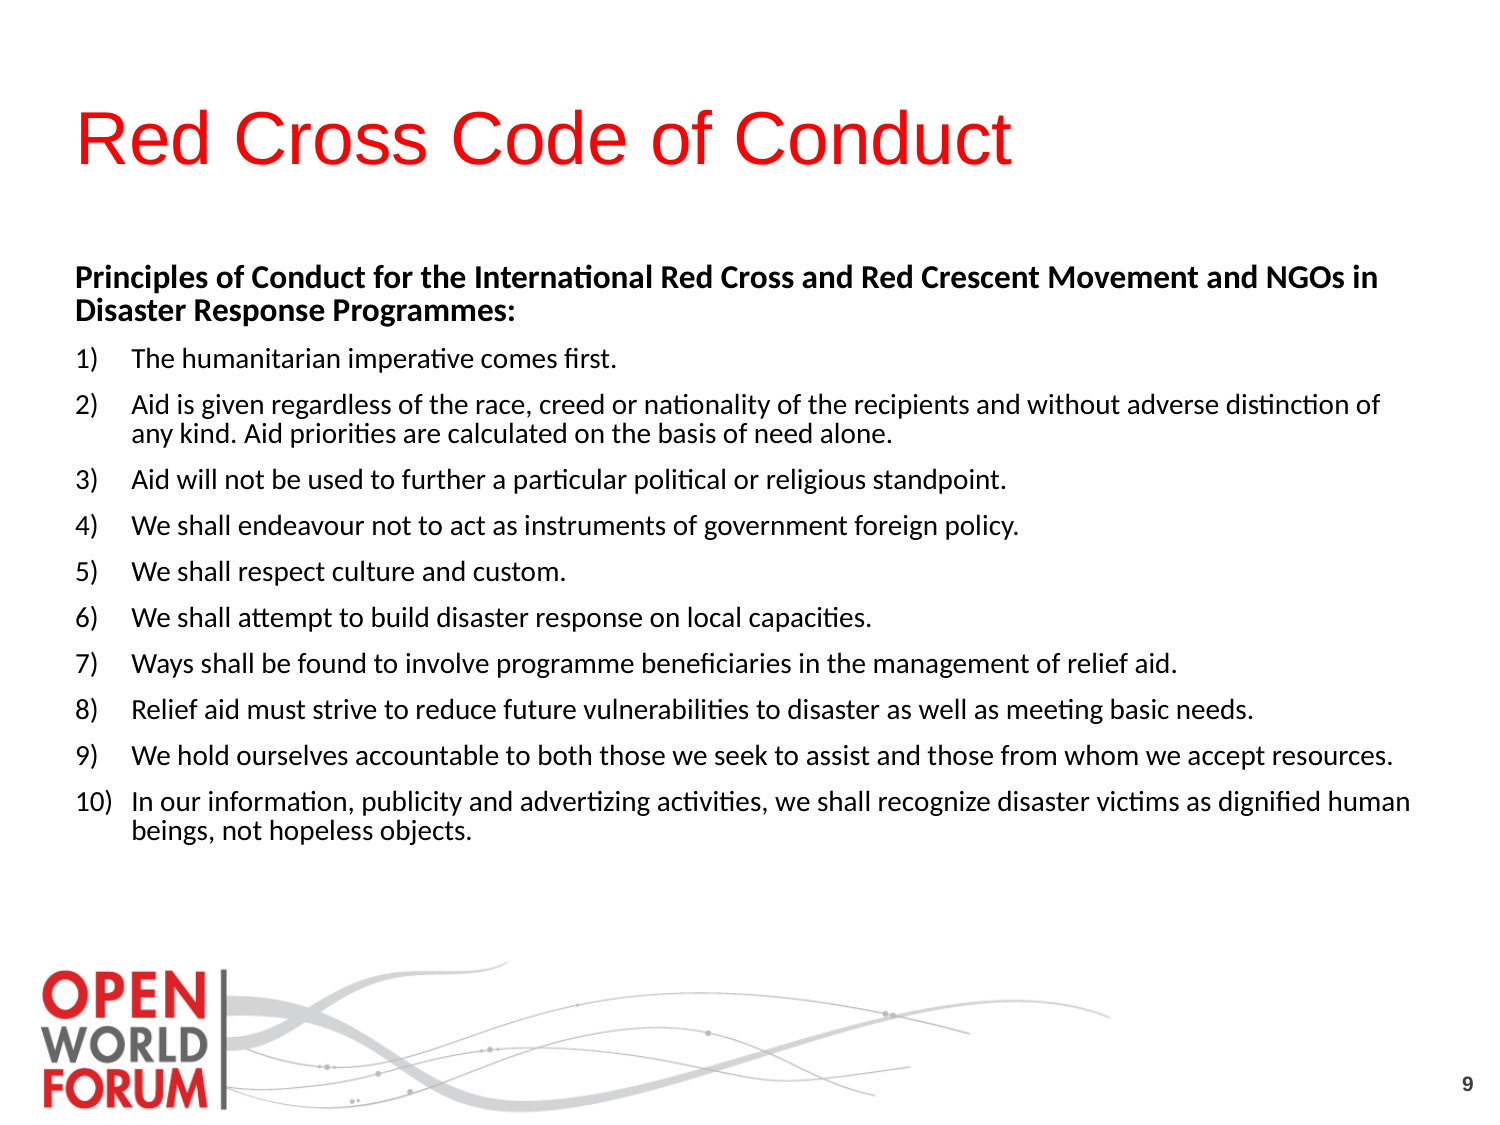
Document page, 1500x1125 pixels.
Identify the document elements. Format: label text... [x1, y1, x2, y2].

title Red Cross Code of Conduct [75, 52, 1425, 226]
list Principles of Conduct for the International Red Cross and Red Crescent Movement and NGOs in Disaster Response Programmes: The humanitarian imperative comes first. Aid is given regardless of the race, creed or nationality of the recipients and without adverse distinction of any kind. Aid priorities are calculated on the basis of need alone. Aid will not be used to further a particular political or religious standpoint. We shall endeavour not to act as instruments of government foreign policy. We shall respect culture and custom. We shall attempt to build disaster response on local capacities. Ways shall be found to involve programme beneficiaries in the management of relief aid. Relief aid must strive to reduce future vulnerabilities to disaster as well as meeting basic needs. We hold ourselves accountable to both those we seek to assist and those from whom we accept resources. In our information, publicity and advertizing activities, we shall recognize disaster victims as dignified human beings, not hopeless objects. [75, 263, 1425, 991]
picture [41, 957, 1112, 1119]
